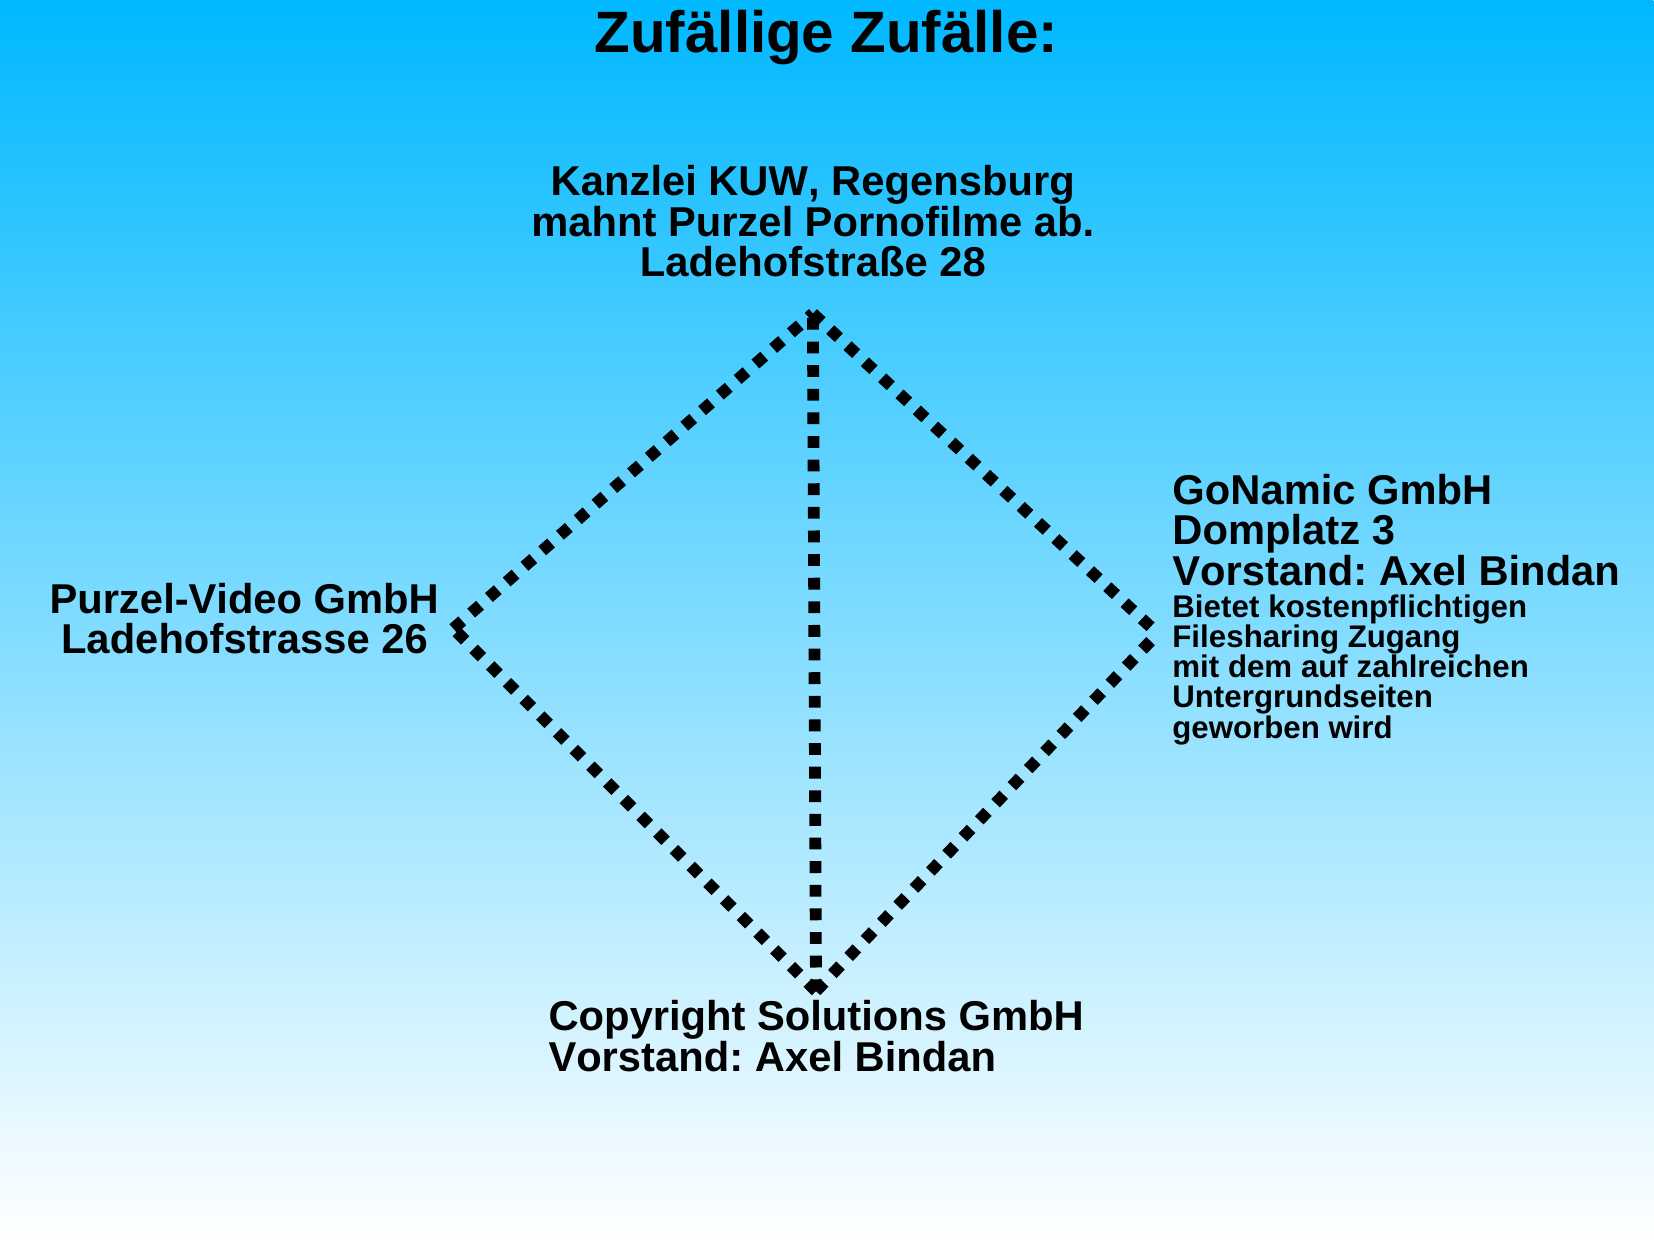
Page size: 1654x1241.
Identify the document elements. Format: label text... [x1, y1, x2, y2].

text_box Kanzlei KUW, Regensburg mahnt Purzel Pornofilme ab. Ladehofstraße 28 [491, 156, 1135, 314]
text_box GoNamic GmbH Domplatz 3 Vorstand: Axel Bindan Bietet kostenpflichtigen Filesharing Zugang mit dem auf zahlreichen Untergrundseiten geworben wird [1157, 464, 1631, 803]
text_box Purzel-Video GmbH Ladehofstrasse 26 [34, 573, 454, 684]
text_box Copyright Solutions GmbH Vorstand: Axel Bindan [533, 991, 1099, 1102]
text_box Zufällige Zufälle: [580, 0, 1074, 82]
